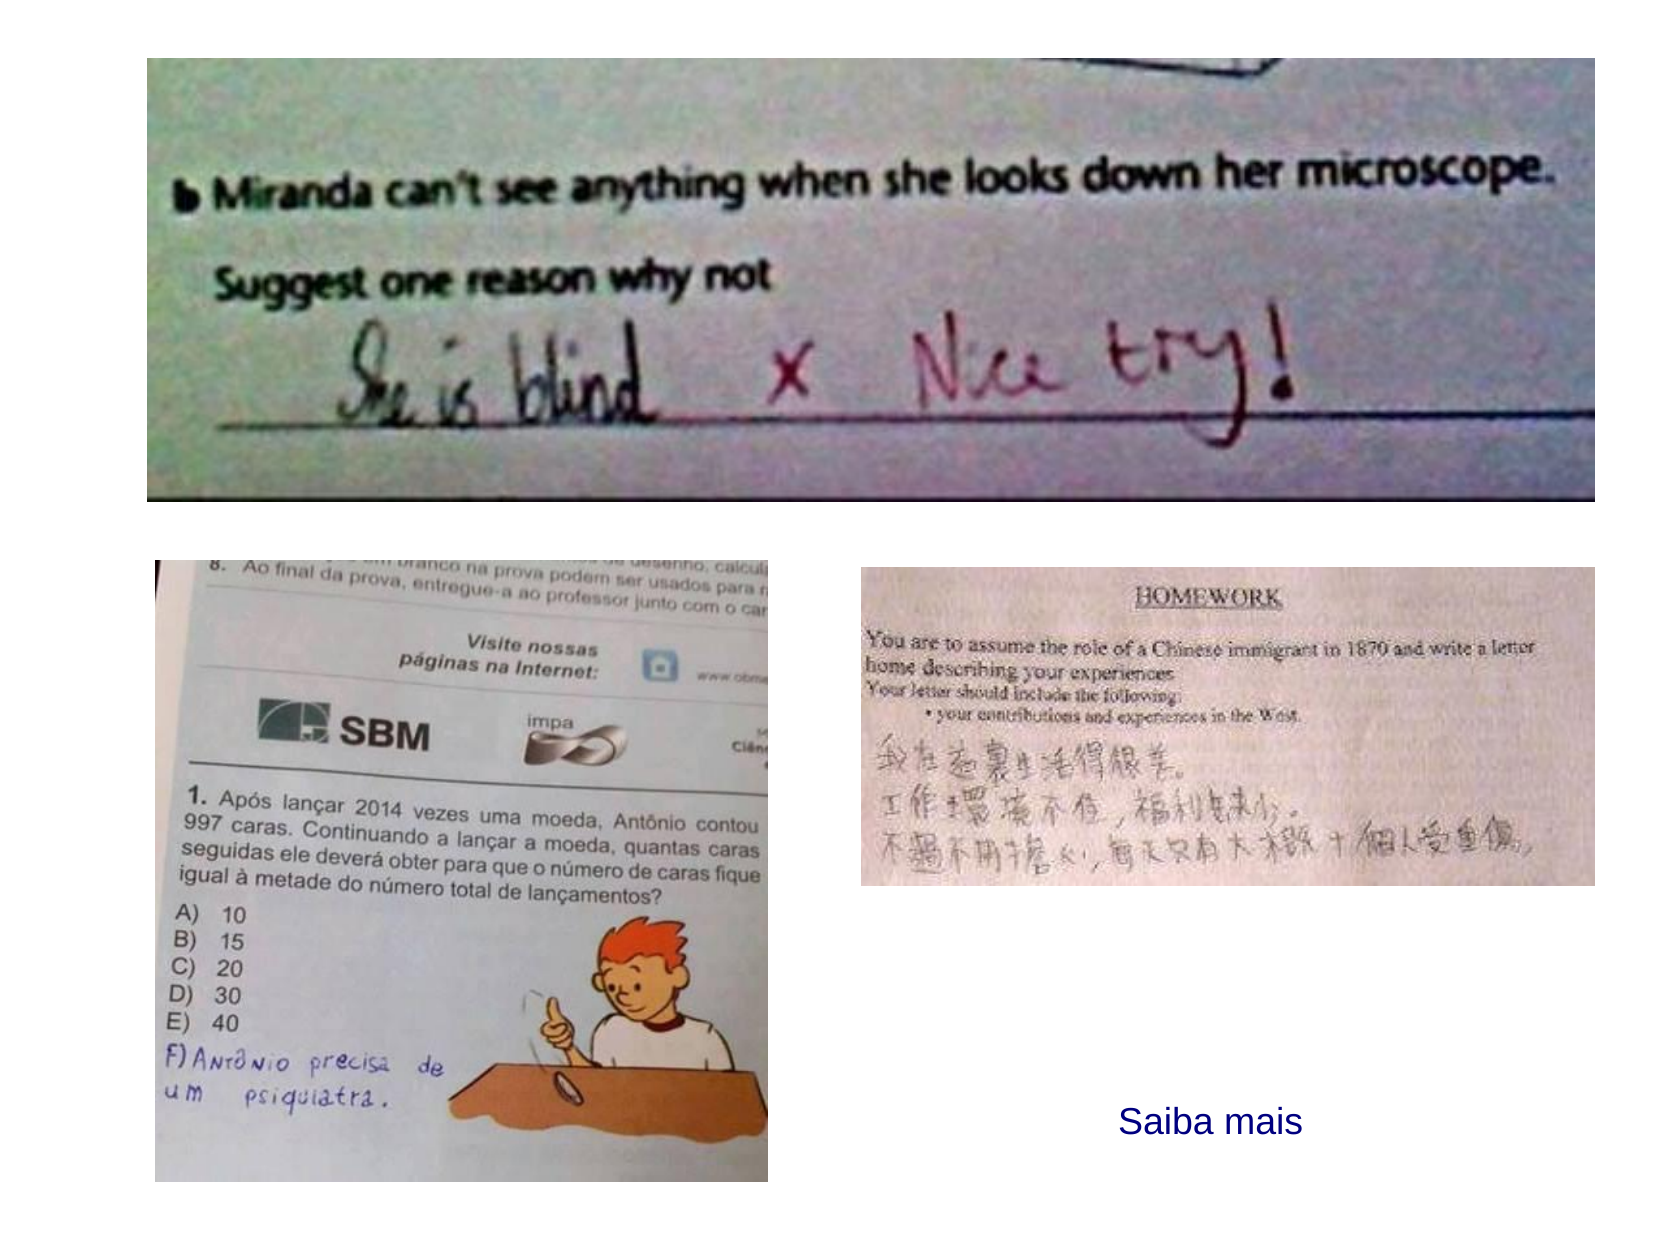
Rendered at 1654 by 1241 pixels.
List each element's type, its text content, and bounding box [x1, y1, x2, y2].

picture [861, 567, 1595, 886]
picture [155, 560, 768, 1182]
picture [147, 58, 1595, 502]
text_box Saiba mais [1003, 1062, 1418, 1182]
